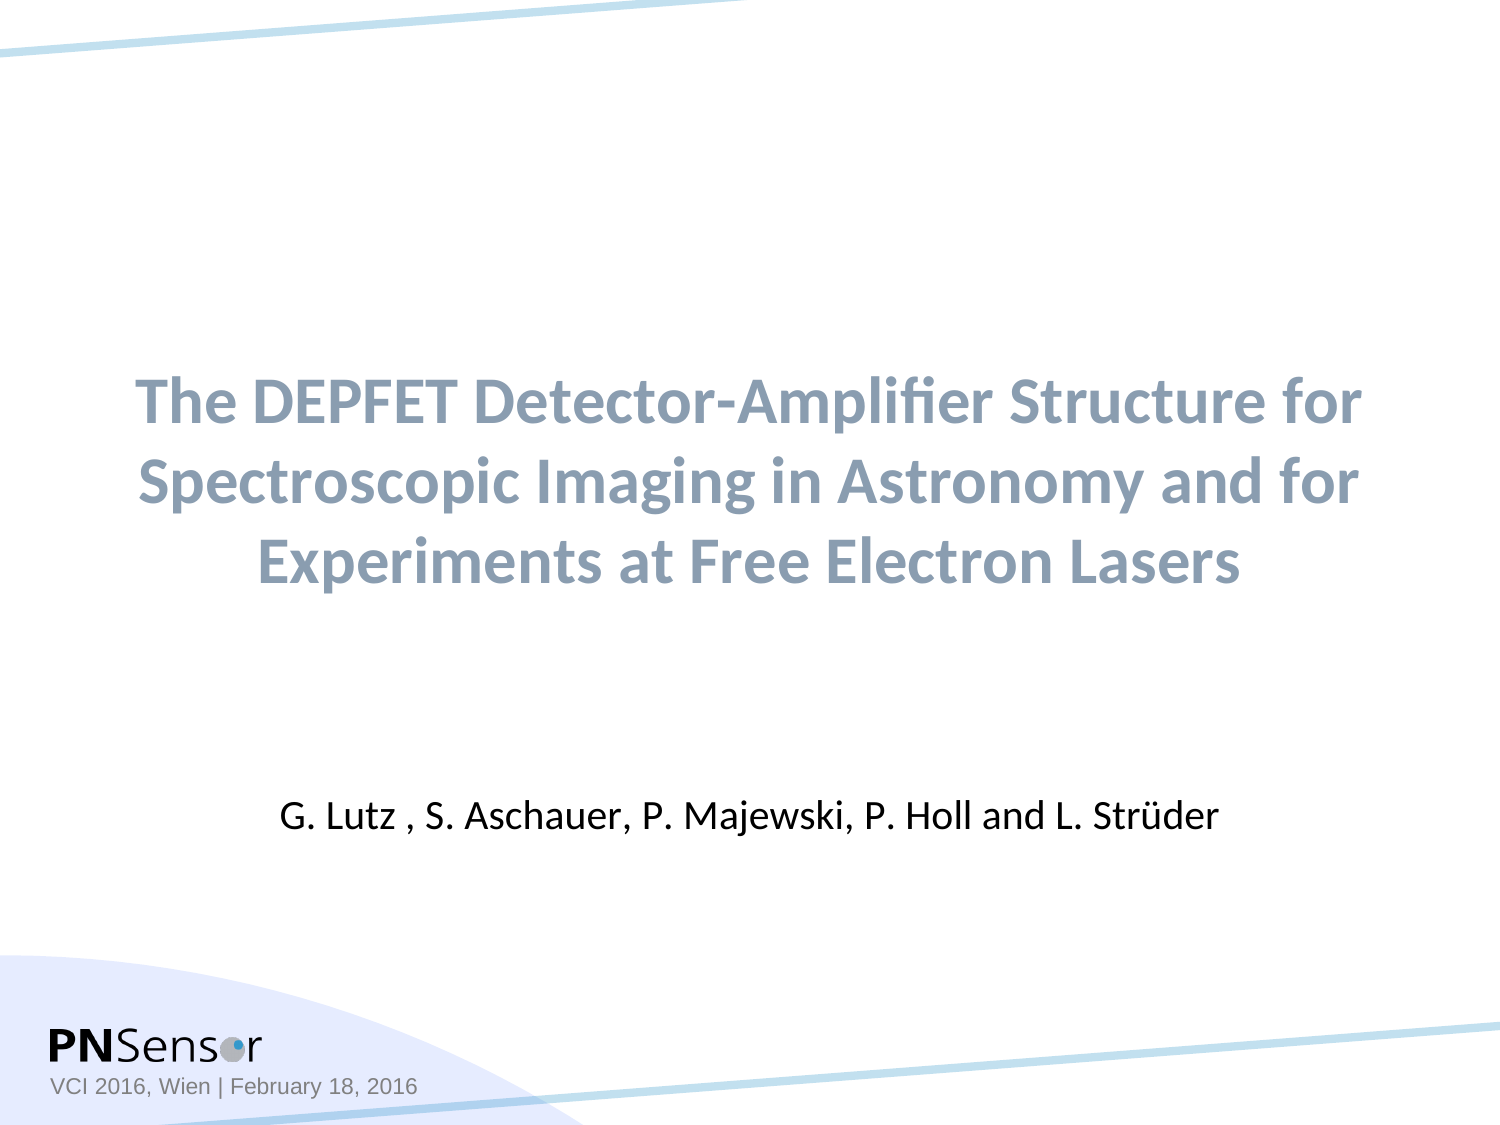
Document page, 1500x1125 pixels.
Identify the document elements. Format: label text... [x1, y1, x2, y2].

title The DEPFET Detector-Amplifier Structure for Spectroscopic Imaging in Astronomy and for Experiments at Free Electron Lasers [112, 349, 1388, 591]
subtitle G. Lutz , S. Aschauer, P. Majewski, P. Holl and L. Strüder [225, 637, 1276, 925]
